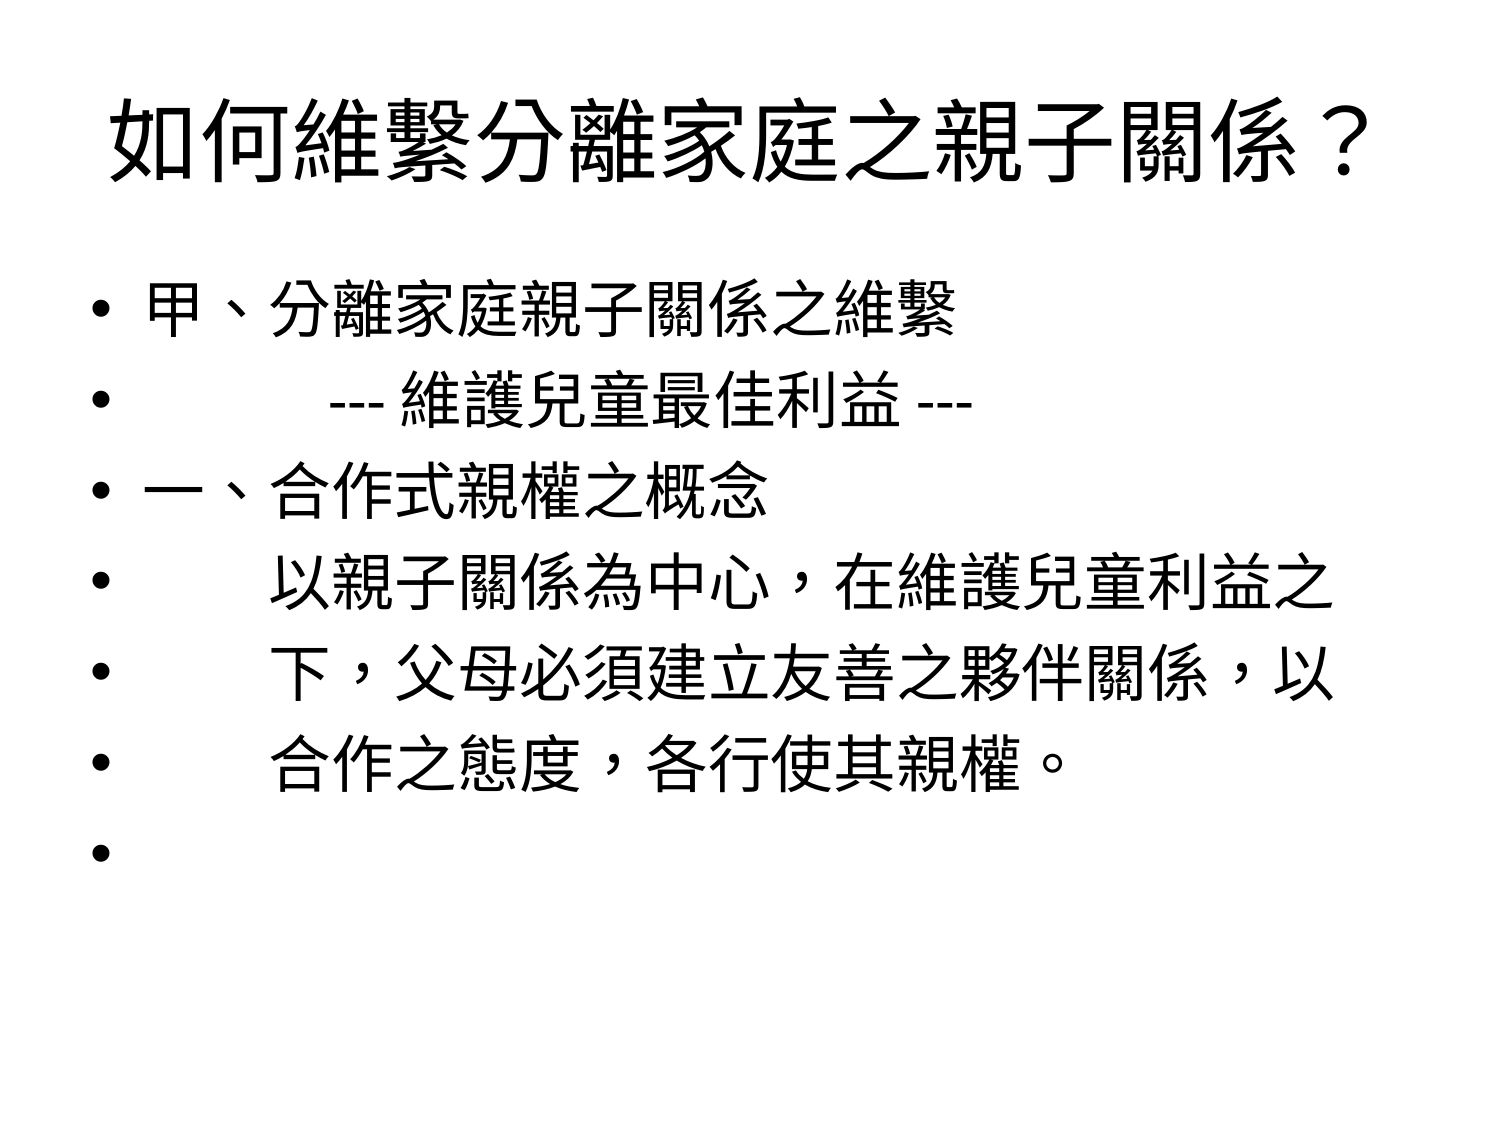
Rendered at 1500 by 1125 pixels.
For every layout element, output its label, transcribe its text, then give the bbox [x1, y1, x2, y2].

title 如何維繫分離家庭之親子關係？ [75, 45, 1426, 233]
list 甲、分離家庭親子關係之維繫 ---維護兒童最佳利益--- 一、合作式親權之概念 以親子關係為中心，在維護兒童利益之 下，父母必須建立友善之夥伴關係，以 合作之態度，各行使其親權。 [75, 262, 1426, 1005]
